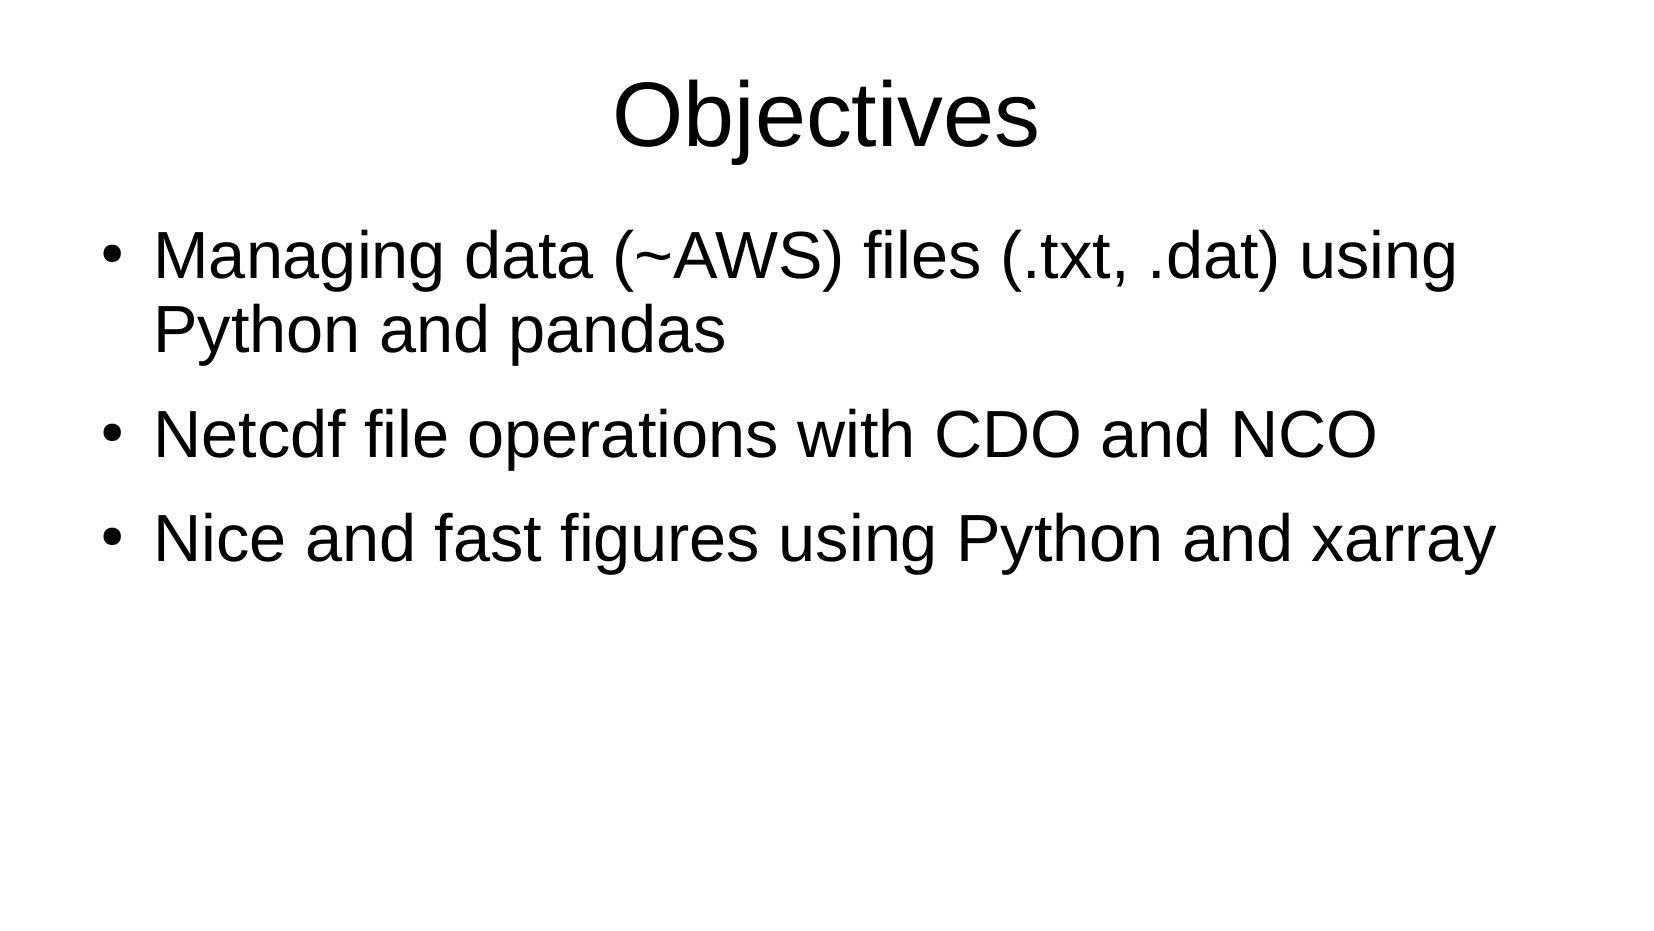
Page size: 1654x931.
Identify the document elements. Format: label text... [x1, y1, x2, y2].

list Managing data (~AWS) files (.txt, .dat) using Python and pandas Netcdf file operations with CDO and NCO Nice and fast figures using Python and xarray [82, 217, 1571, 758]
title Objectives [82, 37, 1571, 193]
